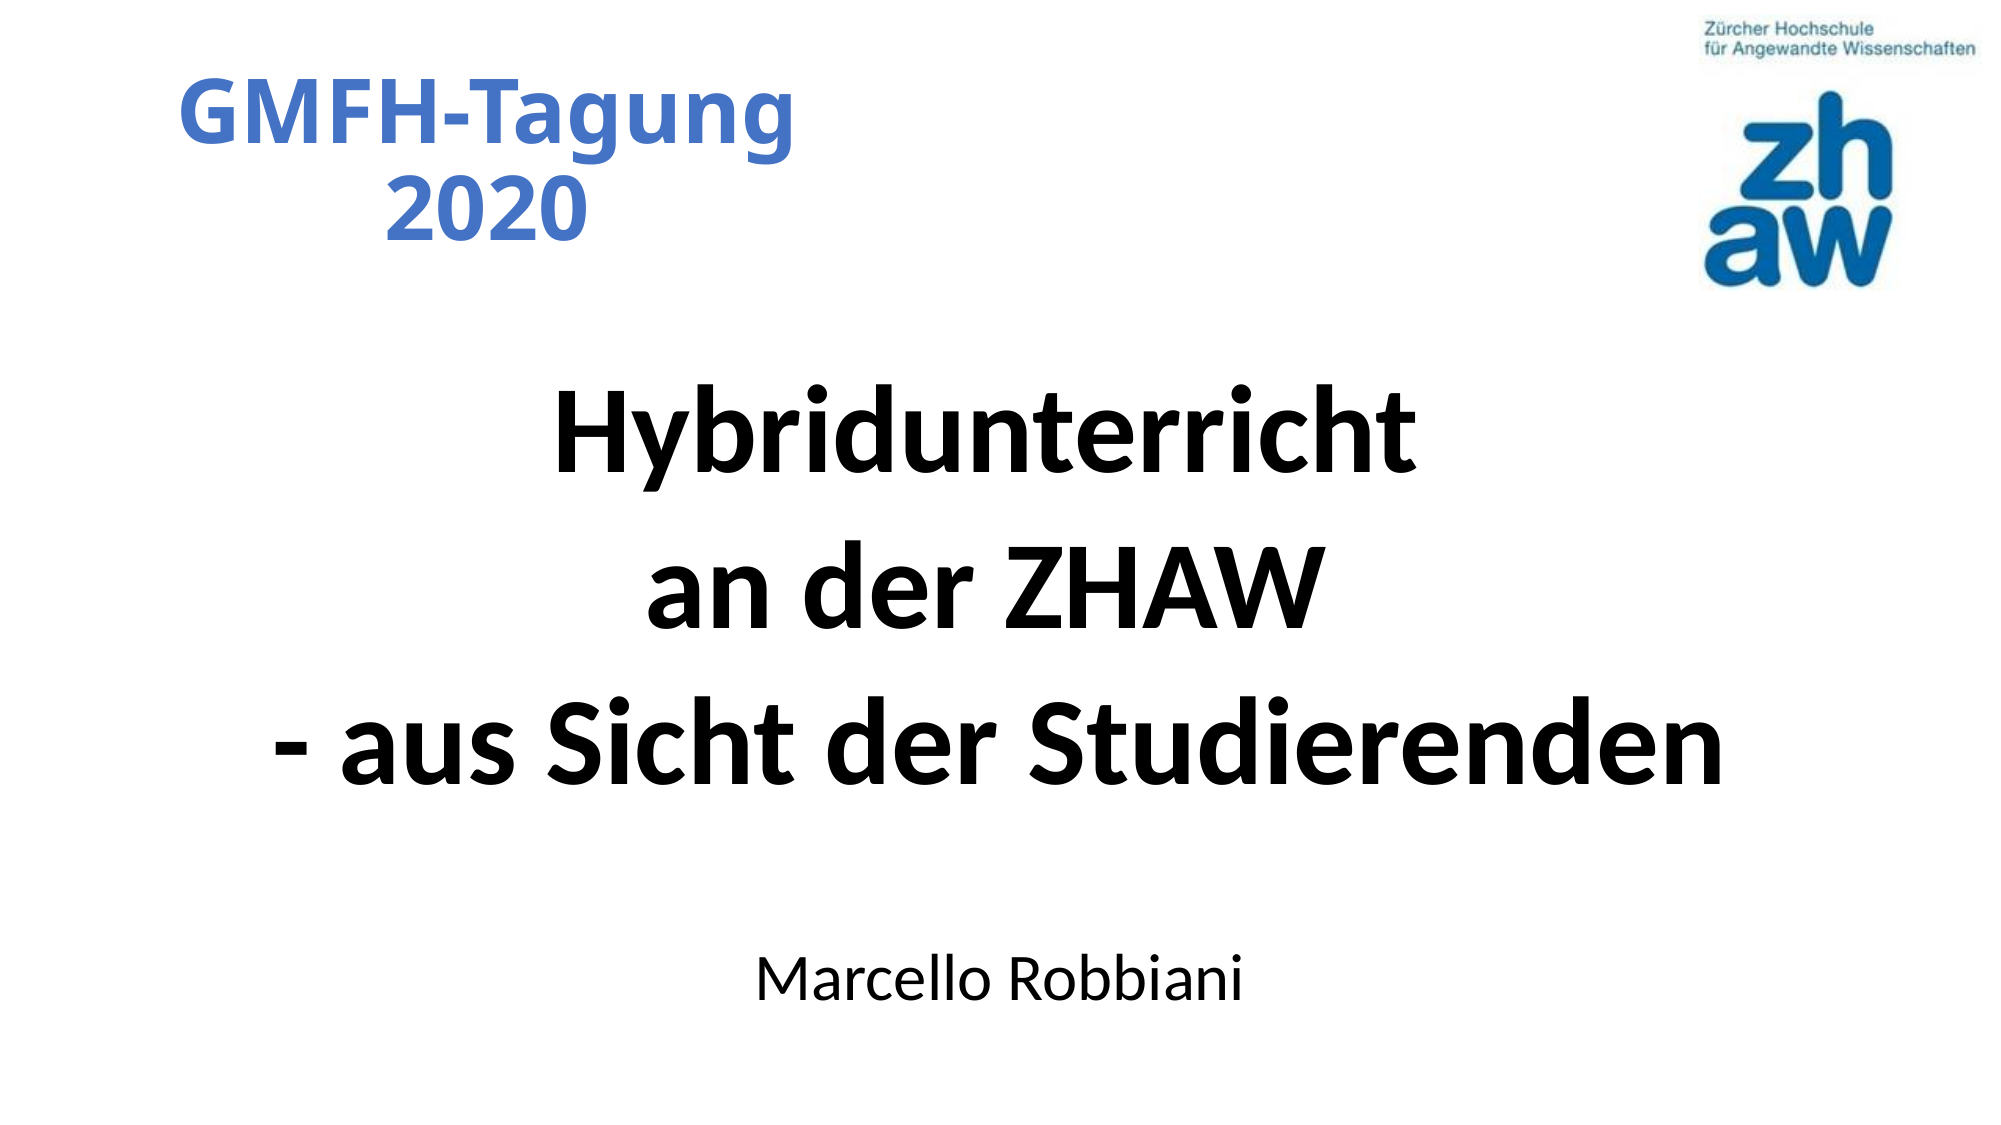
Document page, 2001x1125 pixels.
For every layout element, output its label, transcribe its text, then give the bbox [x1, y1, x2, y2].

subtitle Hybridunterricht an der ZHAW - aus Sicht der Studierenden Marcello Robbiani [249, 357, 1750, 831]
picture [1698, 14, 1982, 295]
title GMFH-Tagung 2020 [56, 58, 919, 170]
